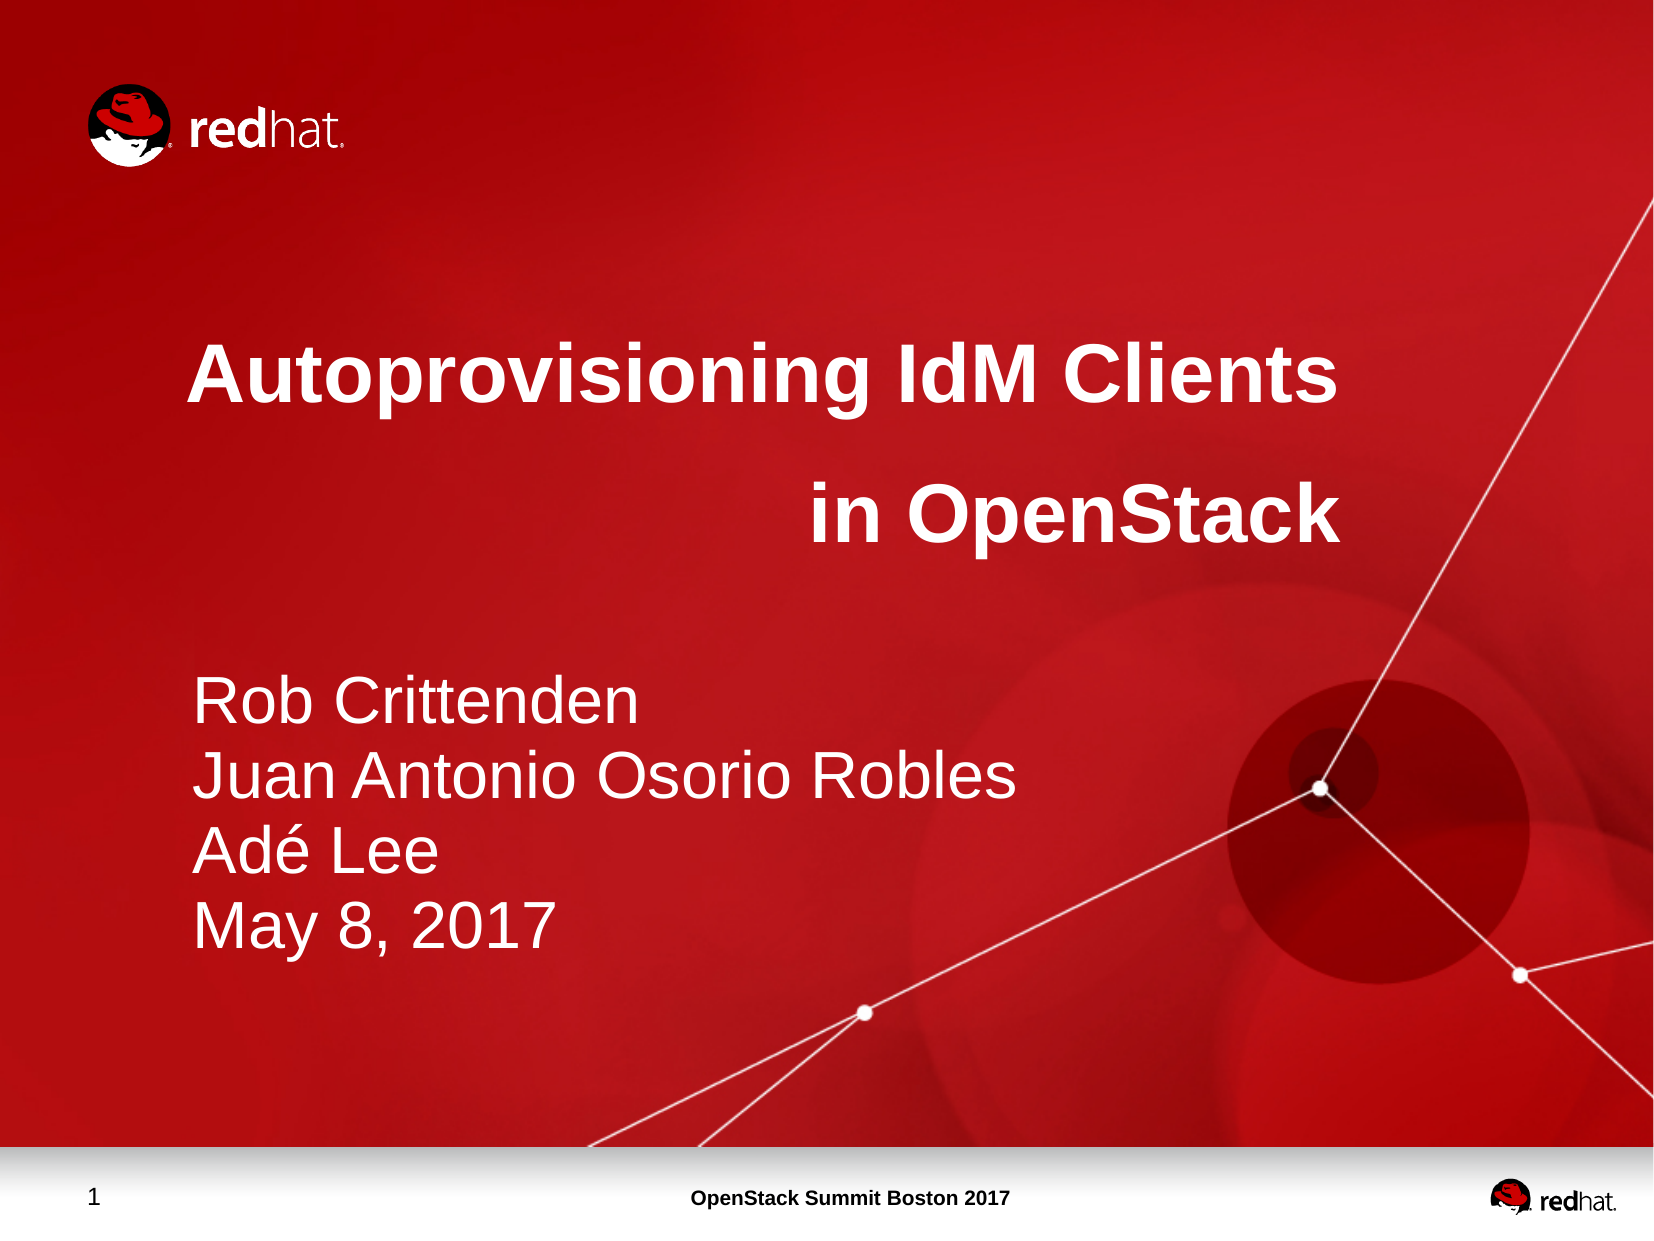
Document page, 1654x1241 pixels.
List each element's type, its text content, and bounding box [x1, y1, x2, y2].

text_box Rob Crittenden Juan Antonio Osorio Robles Adé Lee May 8, 2017 [177, 655, 1445, 970]
picture [0, 0, 1654, 1241]
text_box Autoprovisioning IdM Clients in OpenStack [170, 273, 1408, 634]
